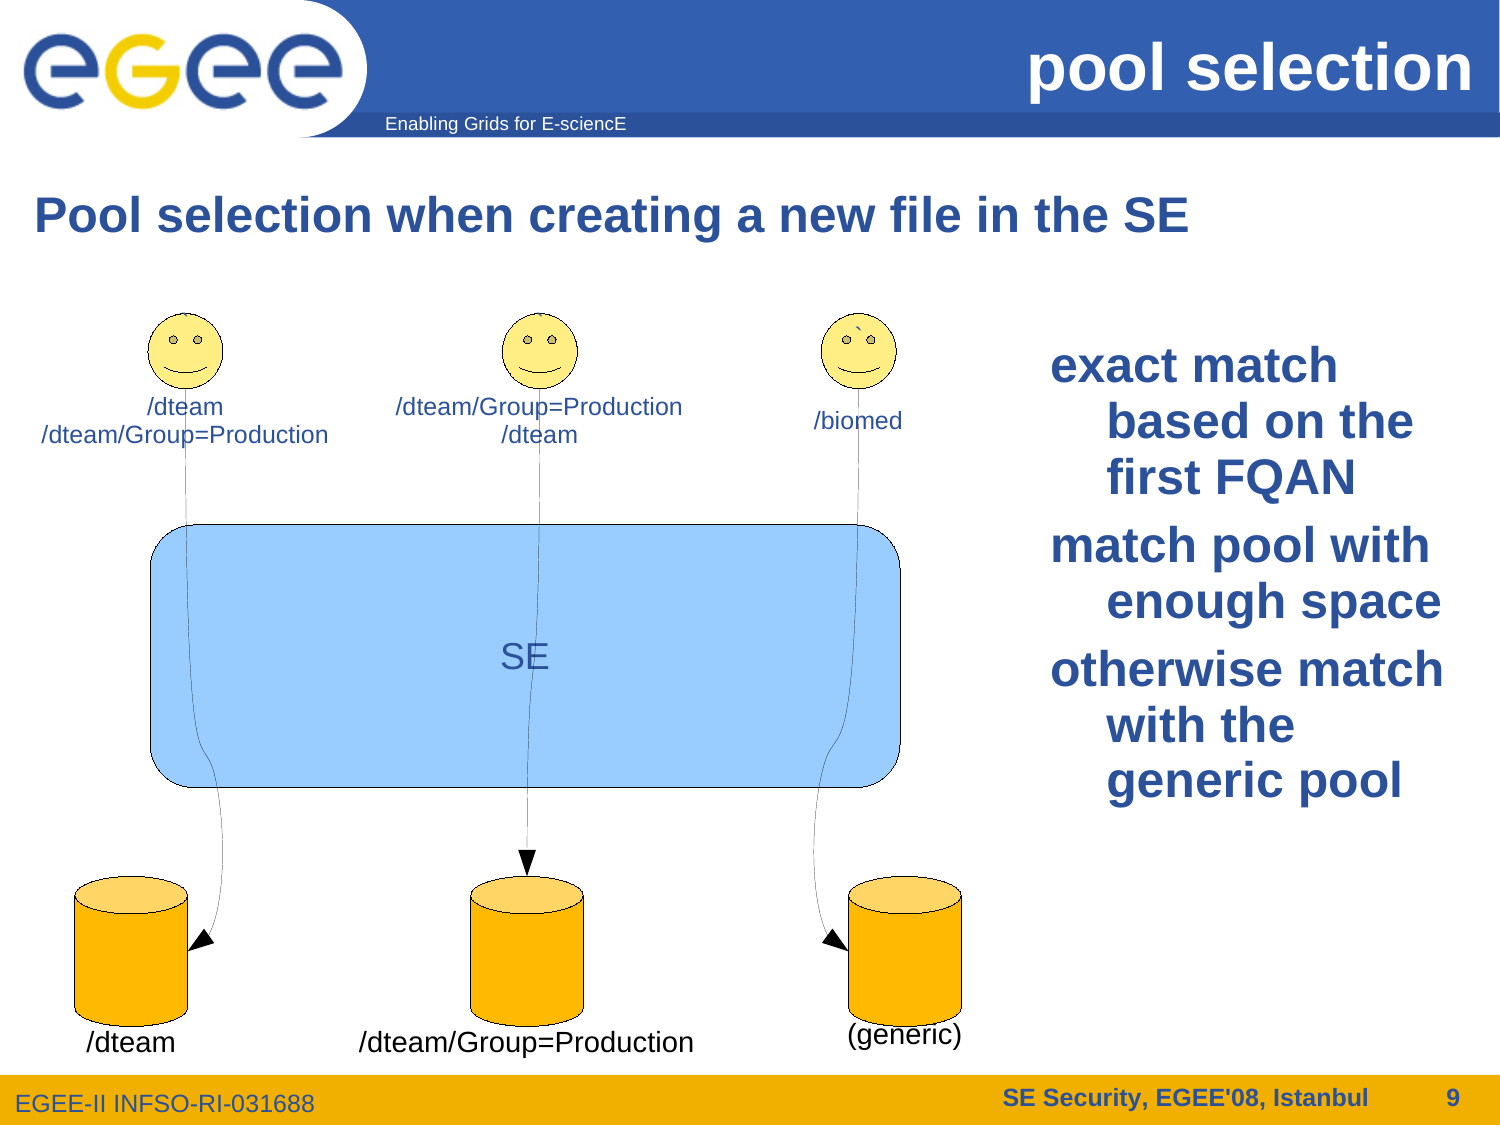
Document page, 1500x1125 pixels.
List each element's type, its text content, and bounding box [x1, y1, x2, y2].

text_box ` /dteam /dteam/Group=Production [147, 313, 223, 389]
text_box /dteam/Group=Production [470, 896, 584, 1027]
text_box (generic) [848, 896, 962, 1027]
list exact match based on the first FQAN match pool with enough space otherwise match with the generic pool [1050, 337, 1466, 1036]
text_box SE [187, 524, 539, 788]
picture [18, 30, 349, 112]
text_box SE [150, 525, 216, 788]
text_box /dteam [74, 896, 188, 1027]
title pool selection [369, 18, 1475, 117]
text_box SE [528, 524, 857, 788]
list Pool selection when creating a new file in the SE [34, 187, 1463, 300]
text_box ` /biomed [821, 313, 897, 389]
text_box SE [820, 525, 901, 788]
text_box ` /dteam/Group=Production /dteam [502, 313, 578, 389]
